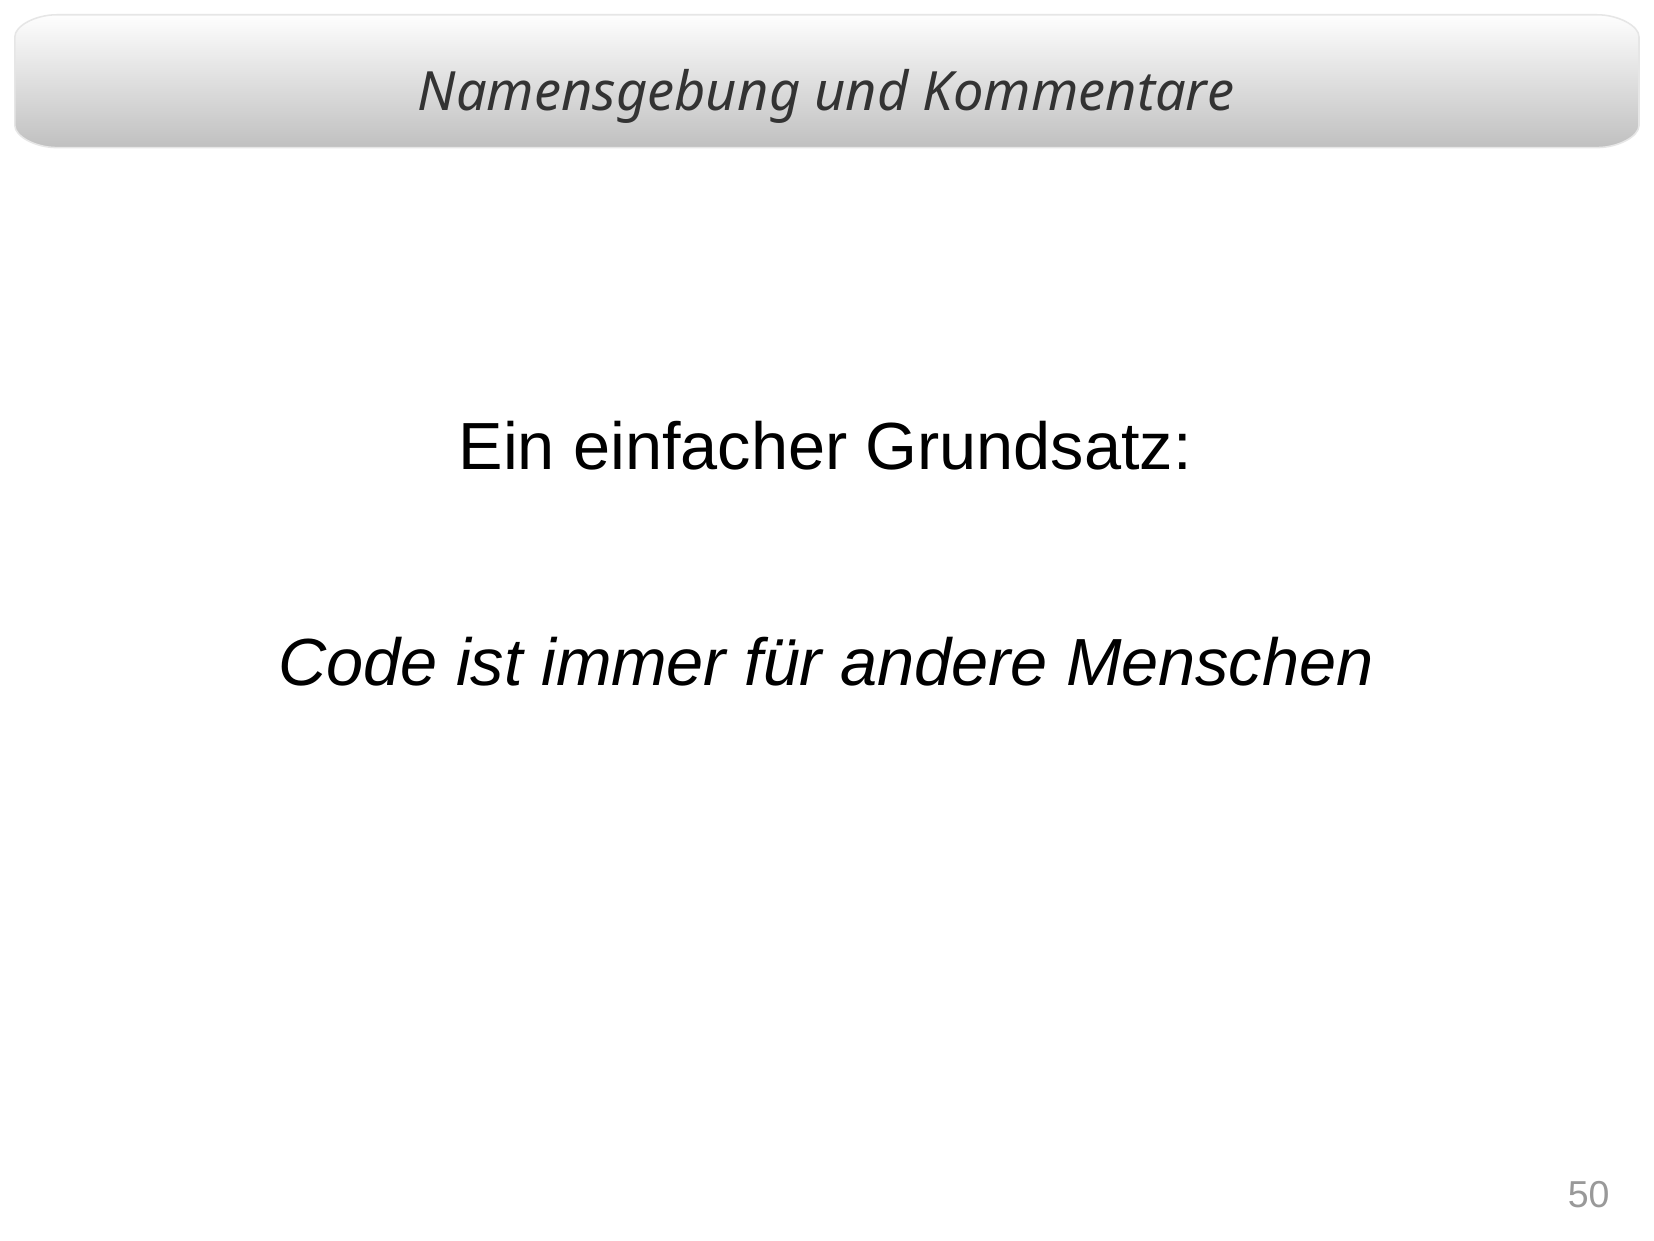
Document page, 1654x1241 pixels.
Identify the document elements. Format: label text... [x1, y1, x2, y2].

text_box Ein einfacher Grundsatz: [443, 401, 1210, 492]
subtitle Code ist immer für andere Menschen [29, 184, 1624, 1145]
title Namensgebung und Kommentare [29, 36, 1624, 141]
